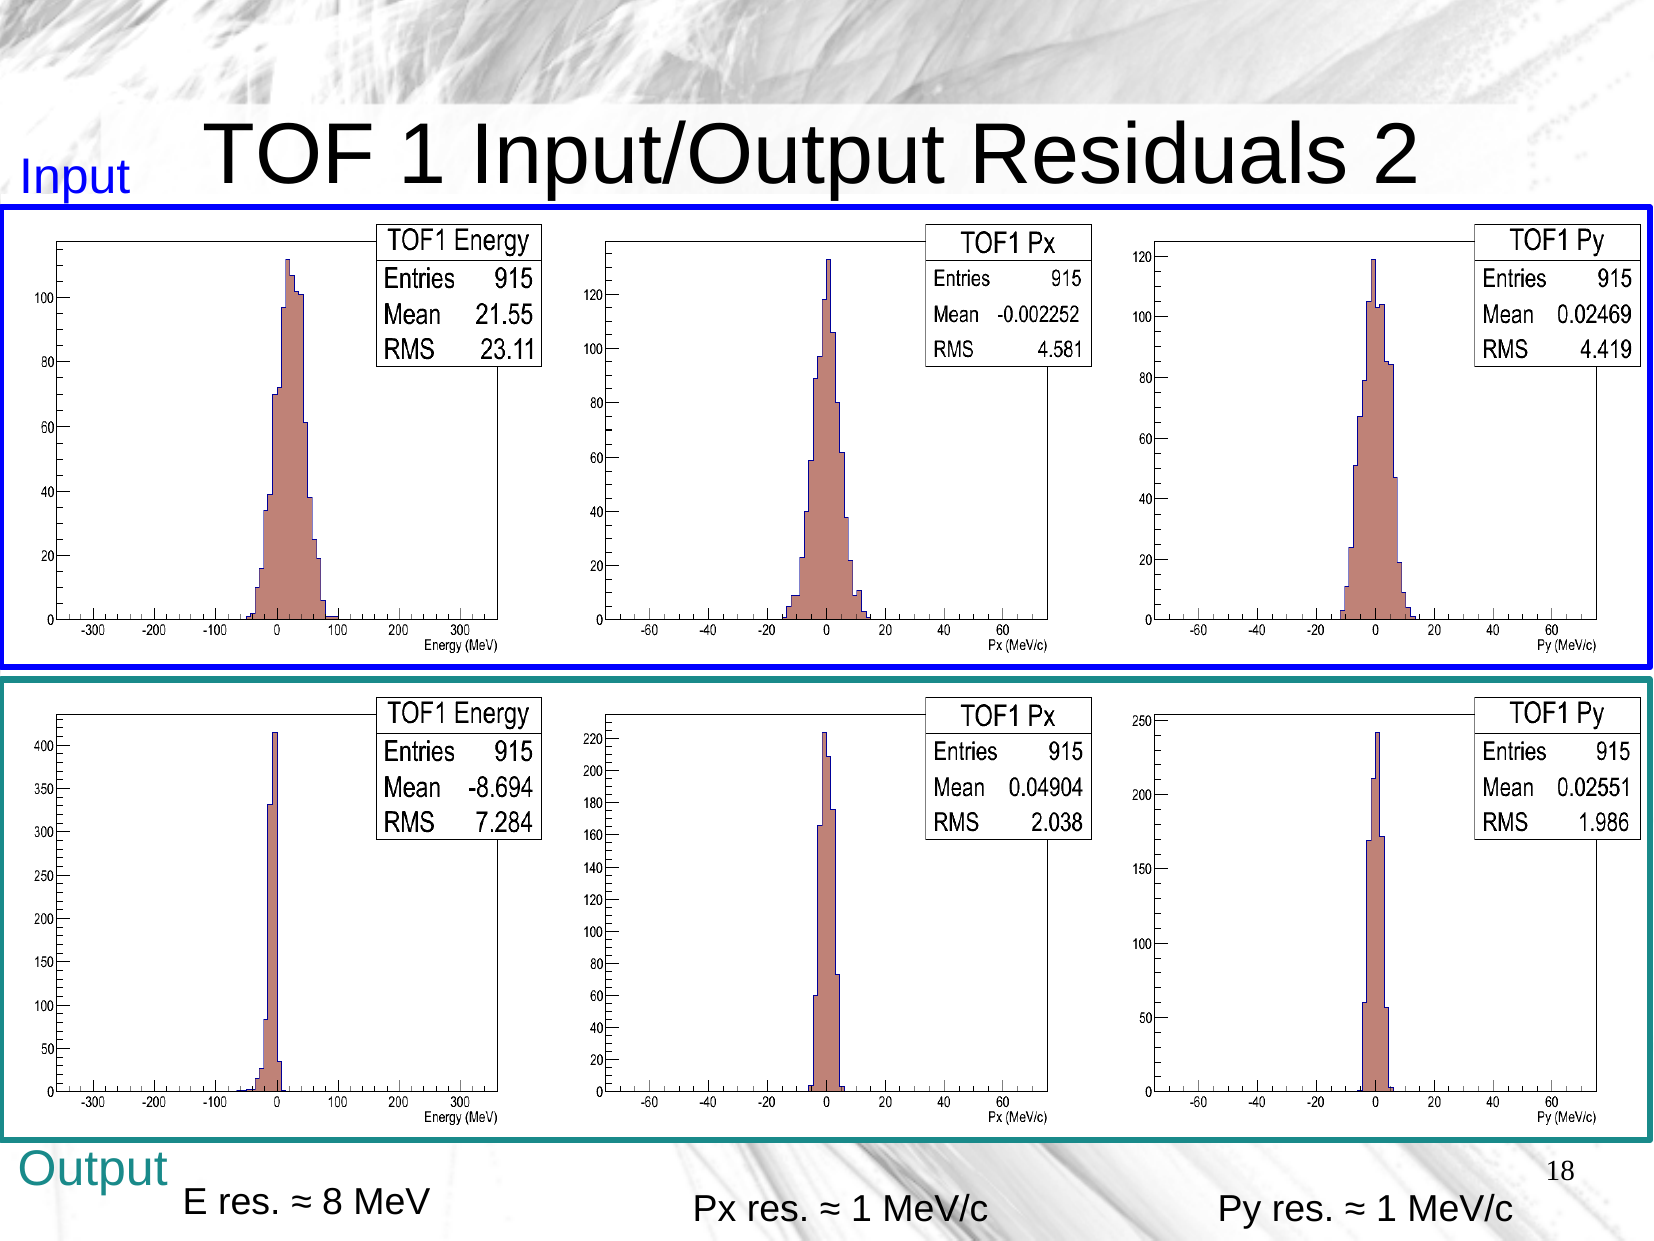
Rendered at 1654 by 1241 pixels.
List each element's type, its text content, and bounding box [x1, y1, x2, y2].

picture [0, 0, 1654, 1241]
text_box Px res. ≈ 1 MeV/c [675, 1177, 1021, 1241]
picture [4, 210, 1647, 664]
title TOF 1 Input/Output Residuals 2 [118, 105, 1506, 202]
text_box Output [0, 1129, 196, 1206]
text_box Input [1, 138, 197, 204]
picture [4, 683, 1647, 1137]
text_box Py res. ≈ 1 MeV/c [1200, 1177, 1546, 1241]
text_box Input [4, 210, 197, 215]
text_box E res. ≈ 8 MeV [165, 1170, 496, 1233]
